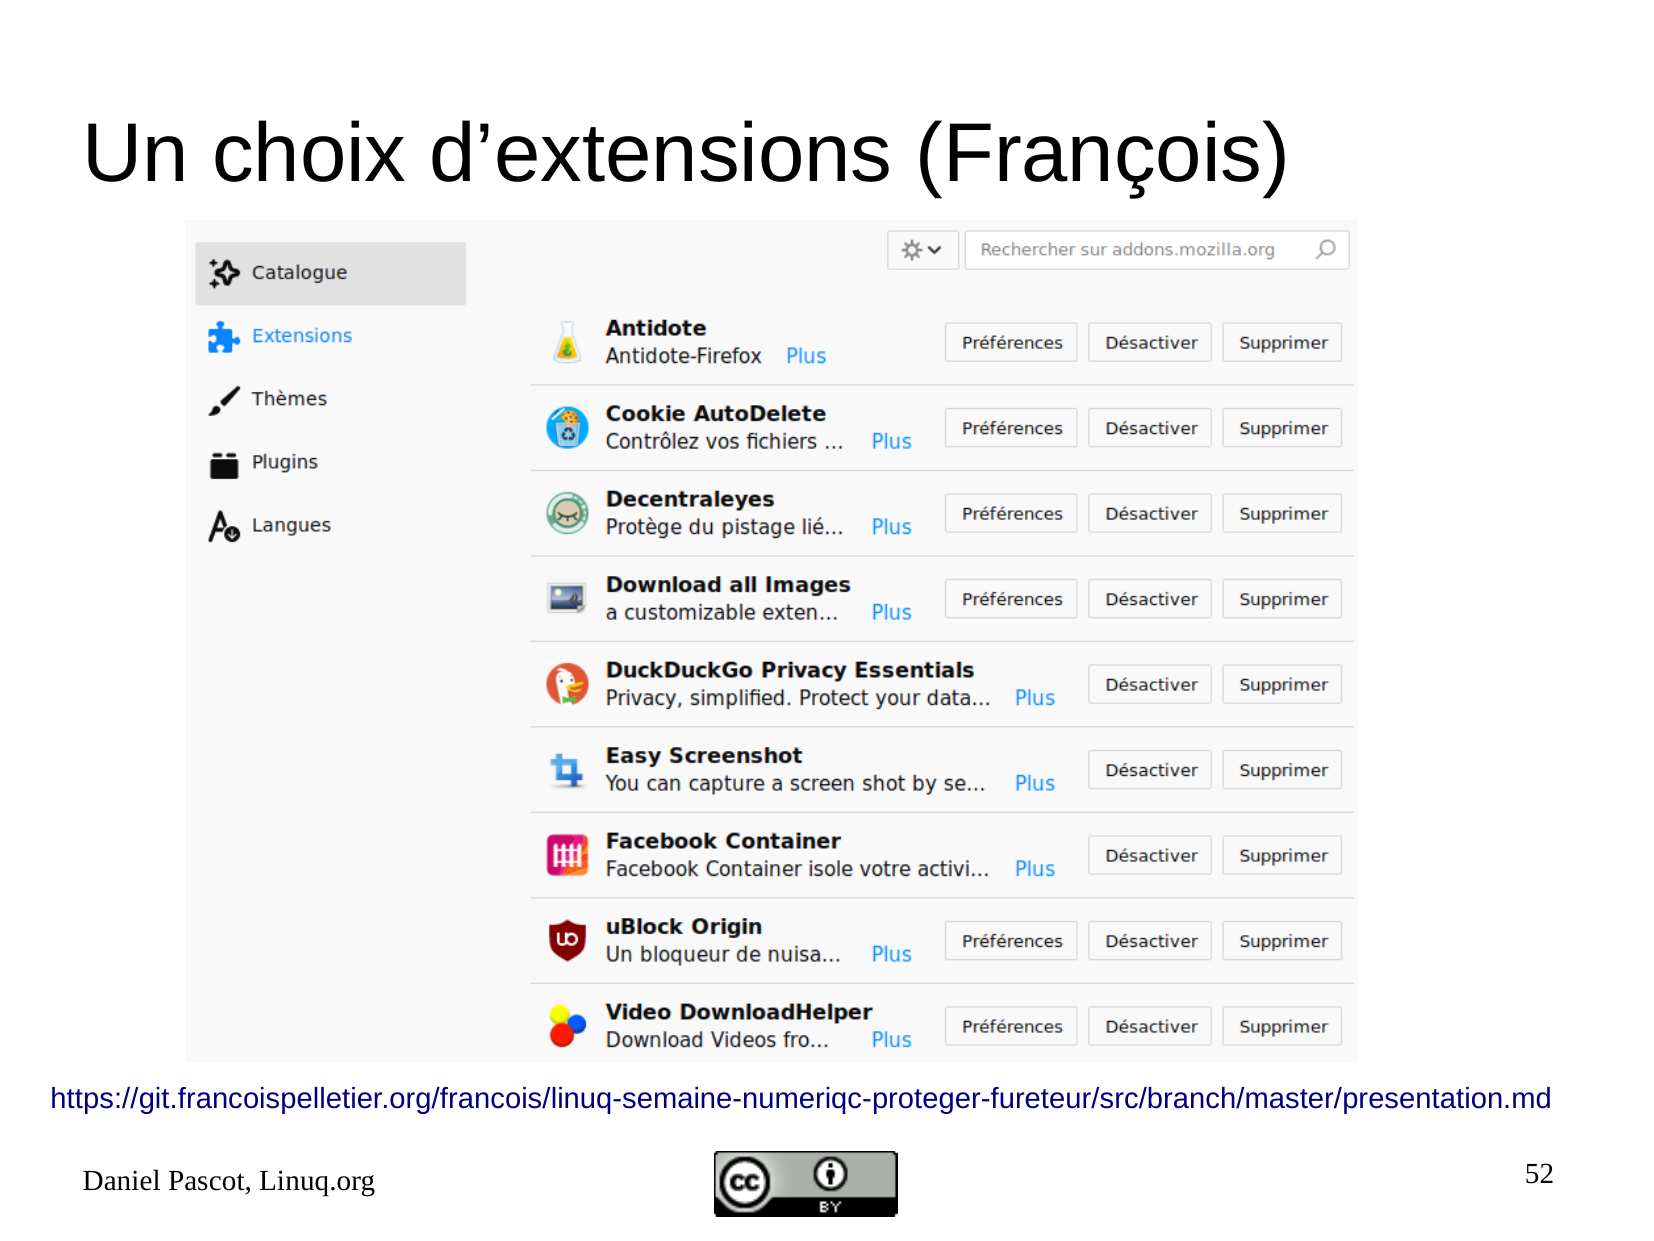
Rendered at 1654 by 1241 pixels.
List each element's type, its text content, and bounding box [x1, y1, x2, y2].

picture [185, 220, 1358, 1063]
text_box https://git.francoispelletier.org/francois/linuq-semaine-numeriqc-proteger-fureteur/src/branch/master/presentation.md [35, 1074, 1595, 1174]
picture [714, 1174, 898, 1217]
title Un choix d’extensions (François) [82, 49, 1571, 257]
